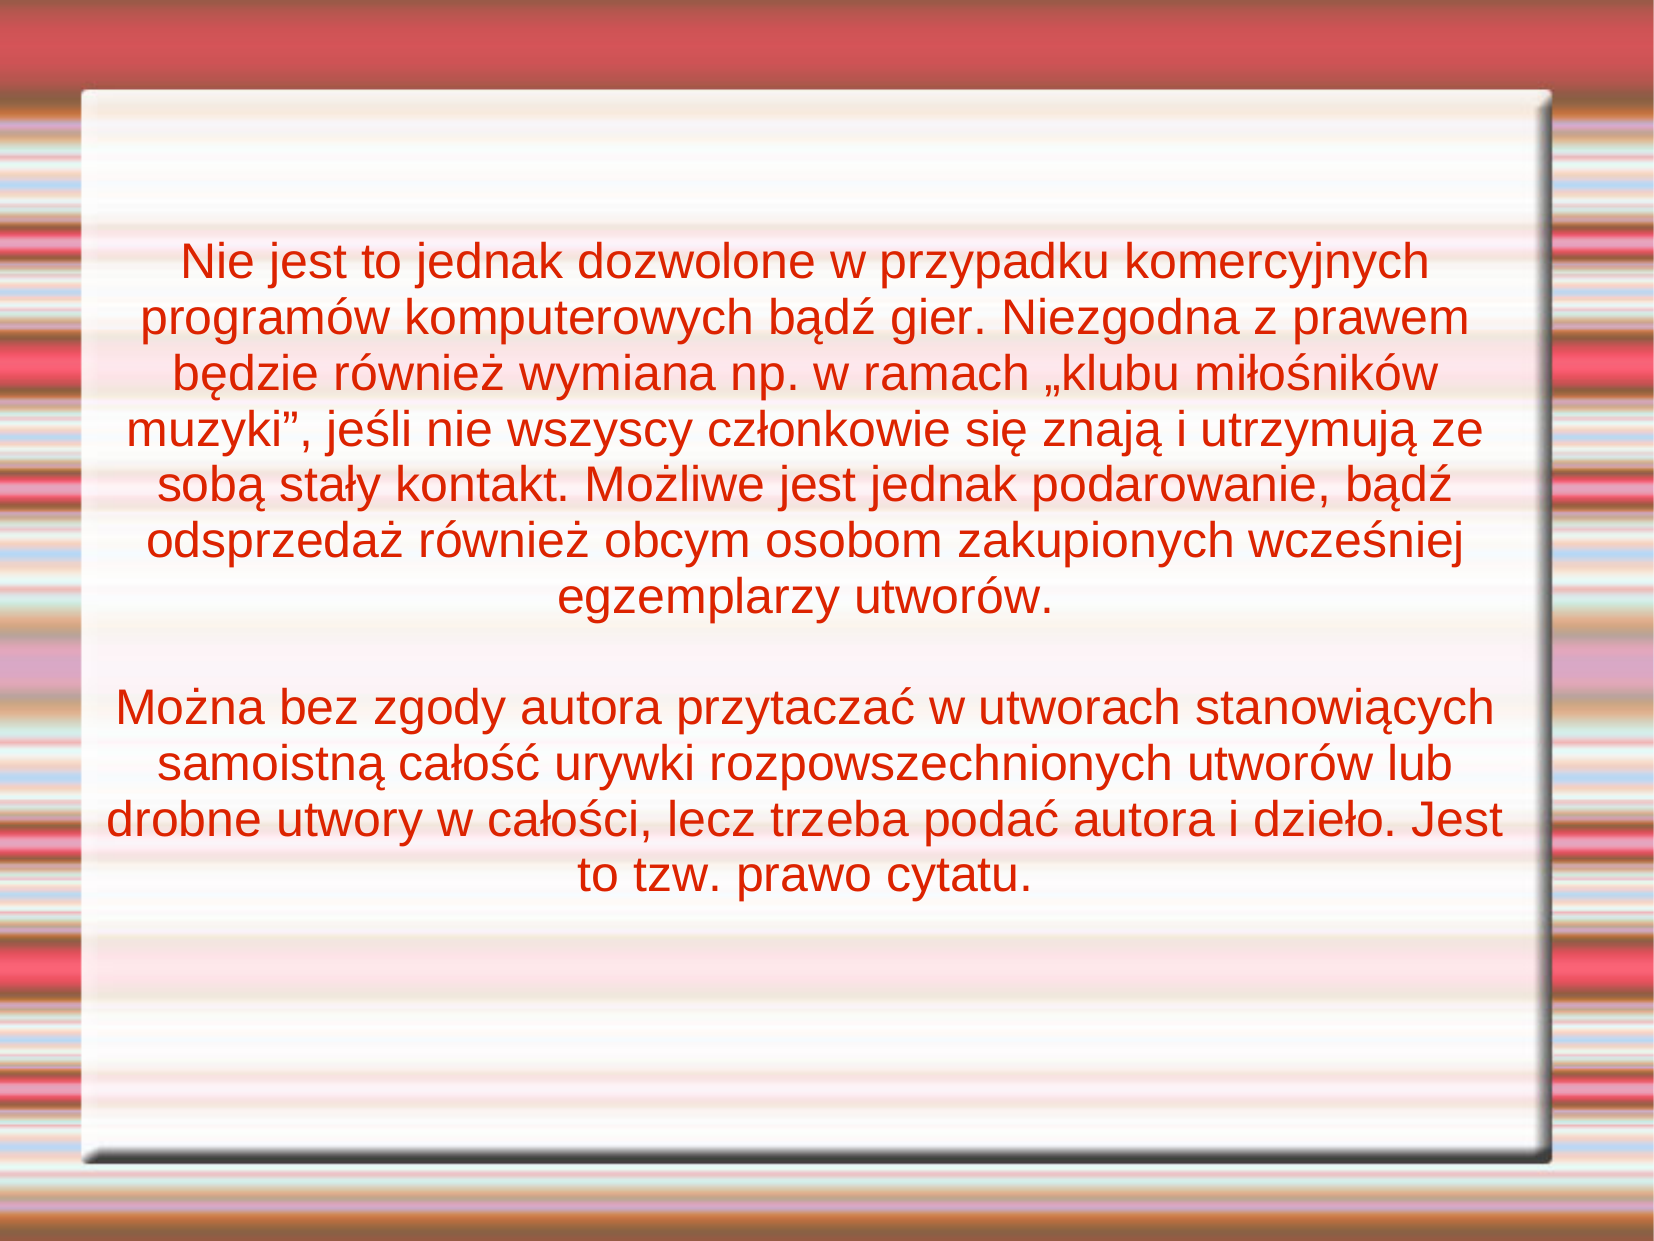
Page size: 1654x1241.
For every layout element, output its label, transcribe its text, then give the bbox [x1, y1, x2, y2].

title Nie jest to jednak dozwolone w przypadku komercyjnych programów komputerowych bądź gier. Niezgodna z prawem będzie również wymiana np. w ramach „klubu miłośników muzyki”, jeśli nie wszyscy członkowie się znają i utrzymują ze sobą stały kontakt. Możliwe jest jednak podarowanie, bądź odsprzedaż również obcym osobom zakupionych wcześniej egzemplarzy utworów. Można bez zgody autora przytaczać w utworach stanowiących samoistną całość urywki rozpowszechnionych utworów lub drobne utwory w całości, lecz trzeba podać autora i dzieło. Jest to tzw. prawo cytatu. [99, 232, 1512, 1016]
picture [0, 0, 1654, 1241]
